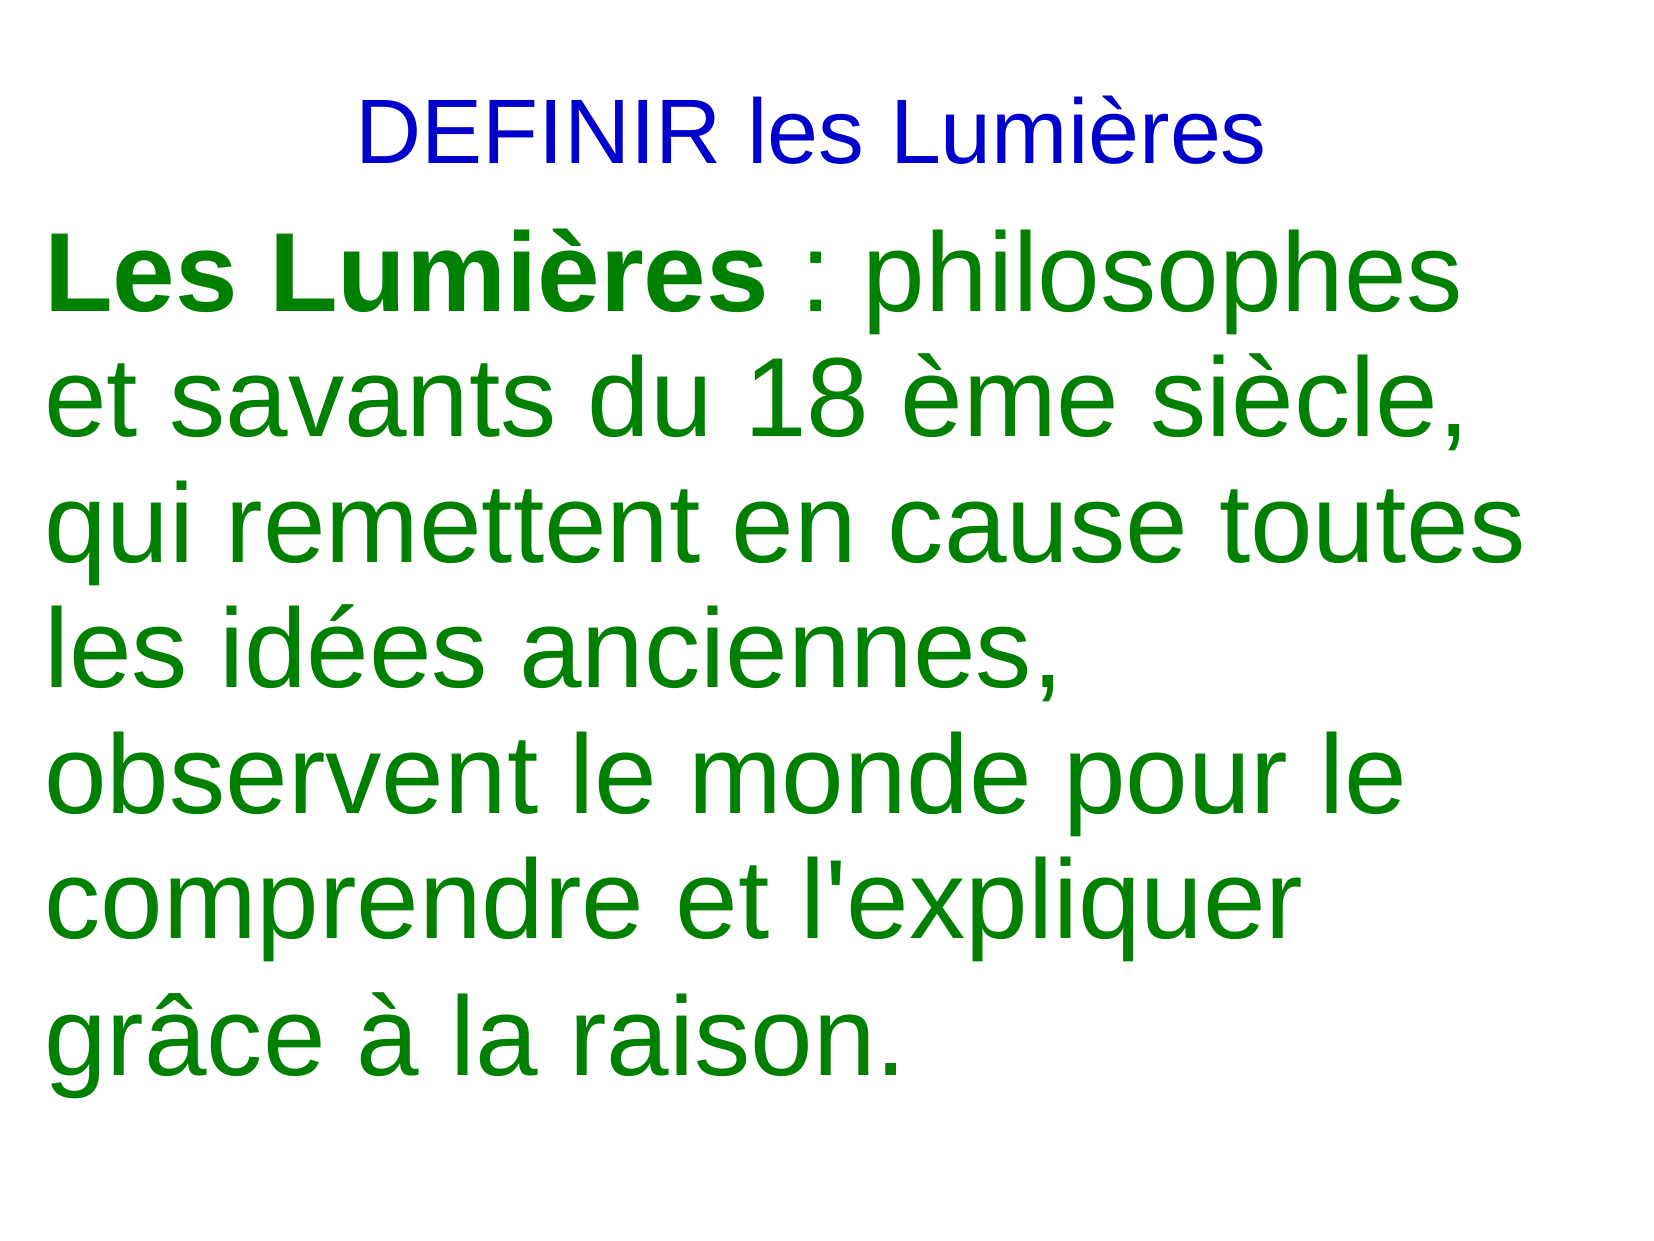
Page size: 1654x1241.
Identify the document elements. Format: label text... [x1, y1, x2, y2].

title DEFINIR les Lumières [29, 56, 1595, 202]
text_box Les Lumières : philosophes et savants du 18 ème siècle, qui remettent en cause toutes les idées anciennes, observent le monde pour le comprendre et l'expliquer grâce à la raison. [29, 202, 1595, 1110]
